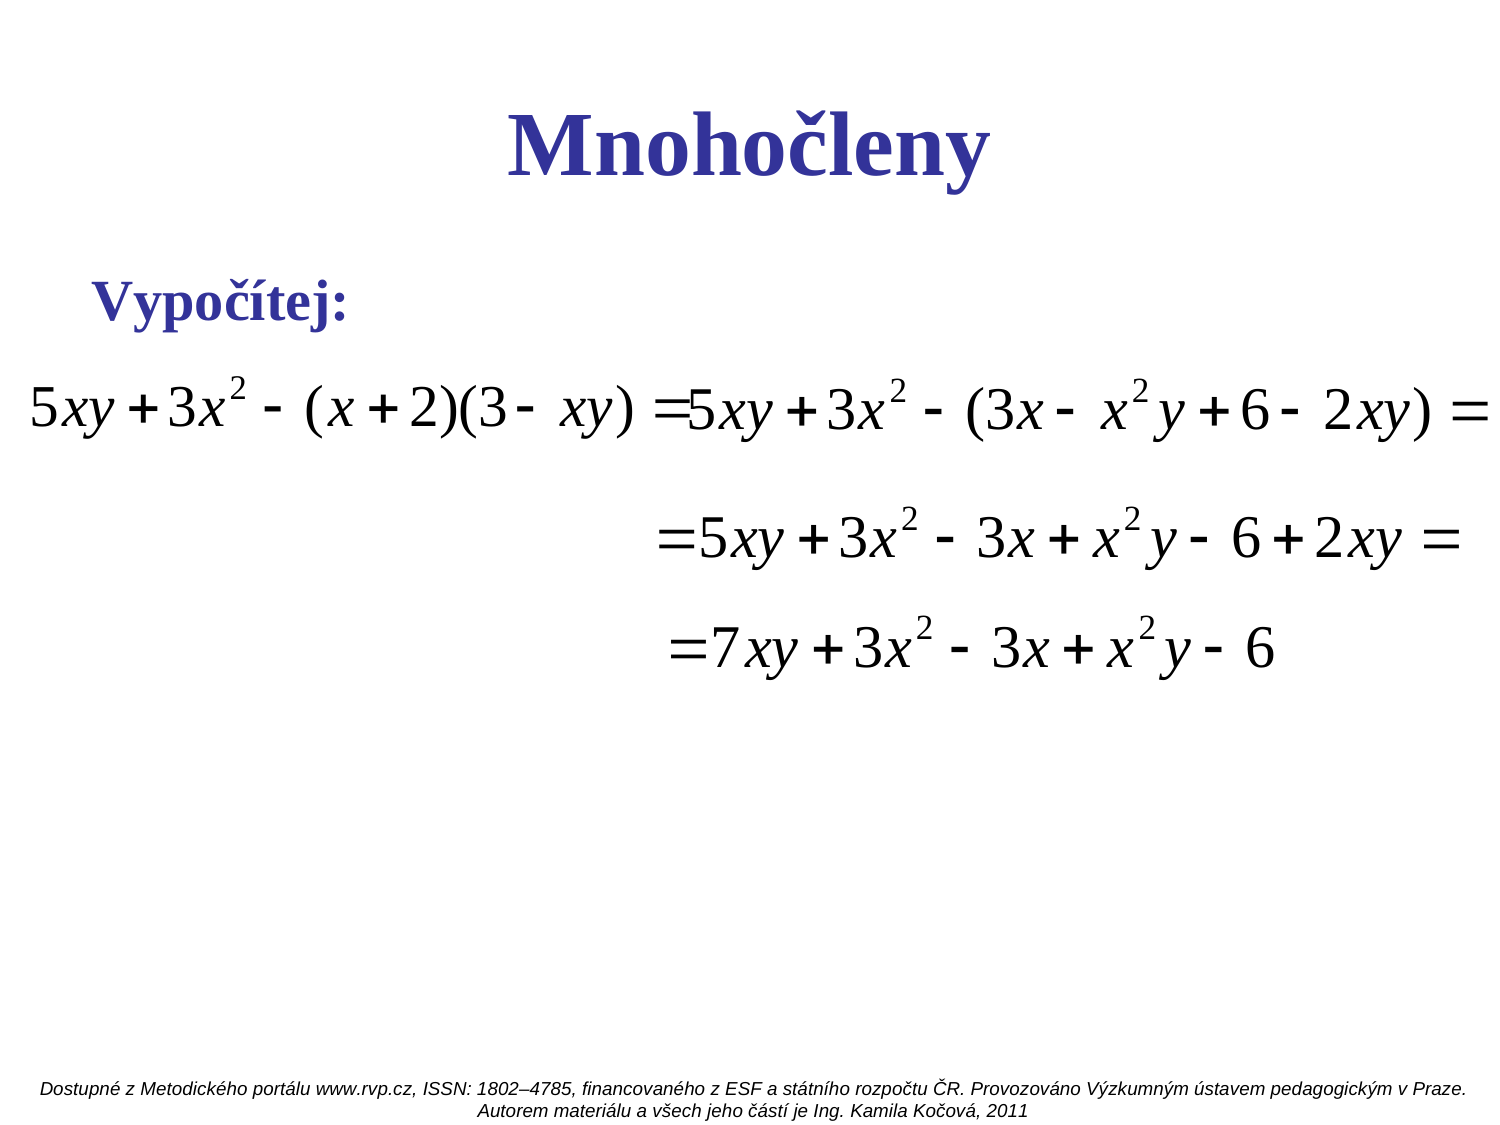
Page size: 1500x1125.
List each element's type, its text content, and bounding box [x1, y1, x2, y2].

text_box Dostupné z Metodického portálu www.rvp.cz, ISSN: 1802–4785, financovaného z ESF a státního rozpočtu ČR. Provozováno Výzkumným ústavem pedagogickým v Praze. Autorem materiálu a všech jeho částí je Ing. Kamila Kočová, 2011 [24, 1068, 1481, 1125]
chart [655, 601, 1284, 693]
chart [22, 361, 1489, 455]
title Mnohočleny [75, 45, 1426, 233]
text_box Vypočítej: [76, 245, 1211, 350]
chart [643, 491, 1464, 583]
